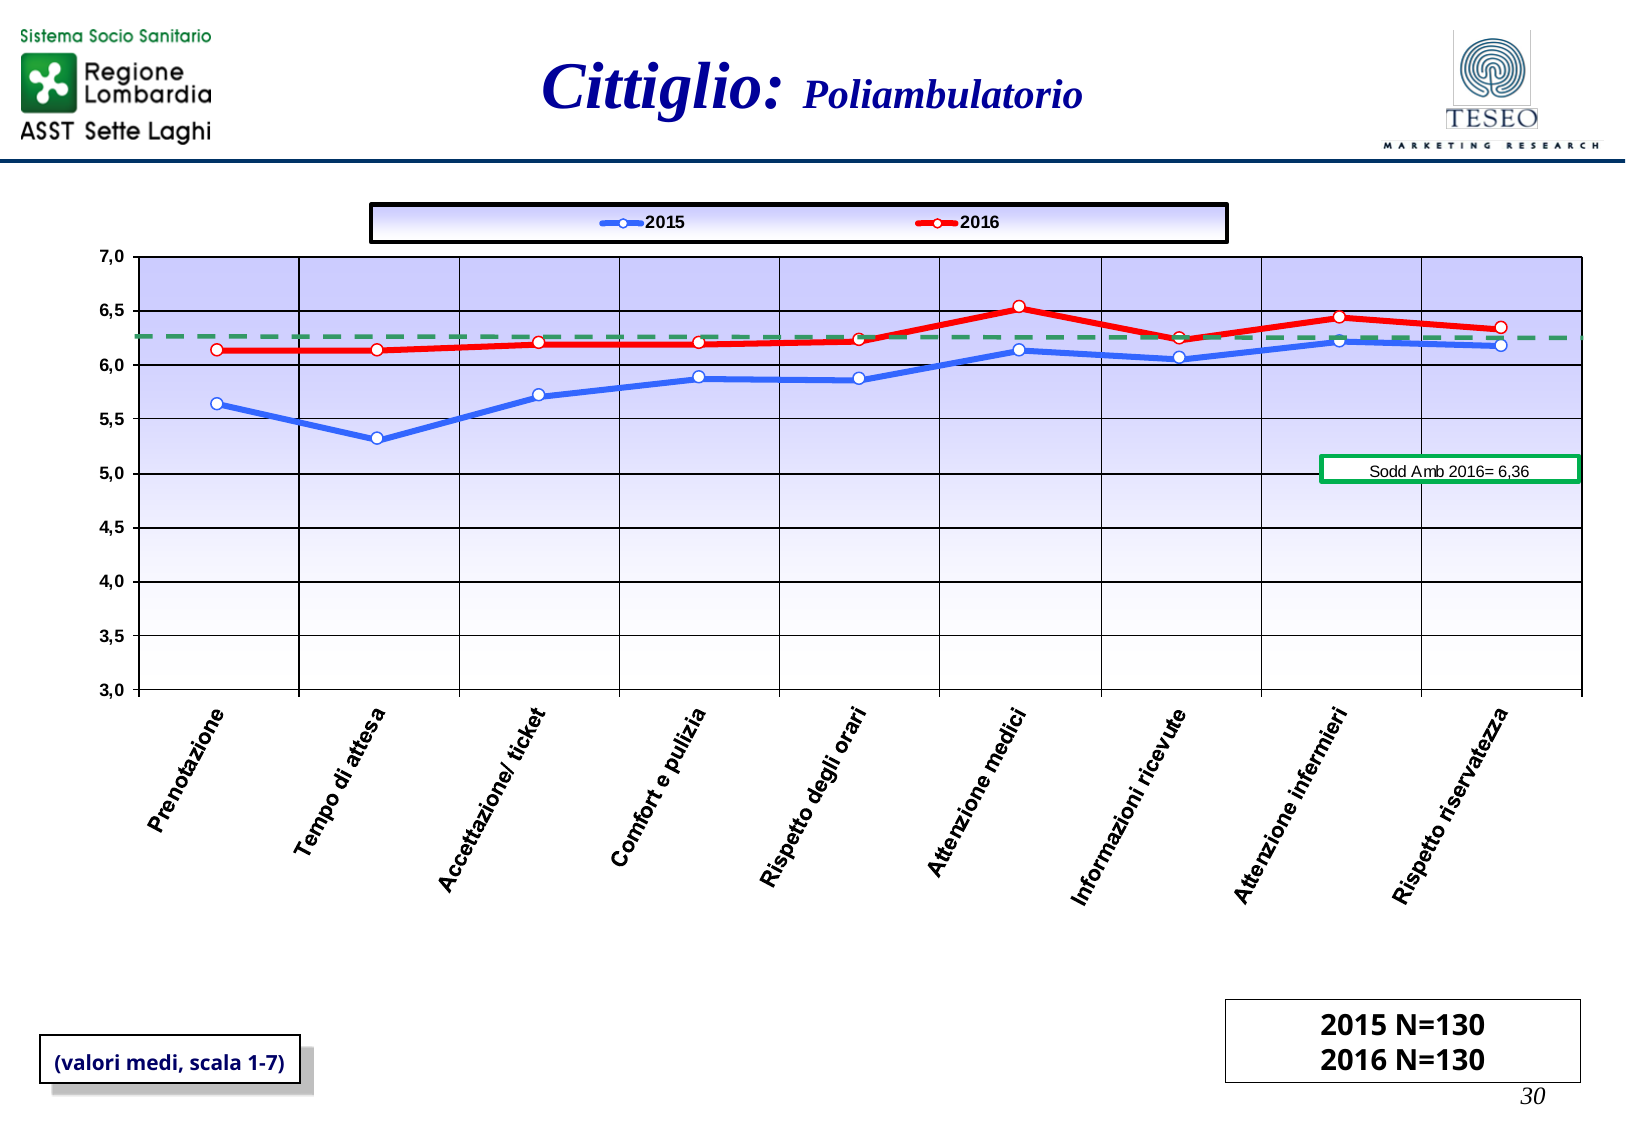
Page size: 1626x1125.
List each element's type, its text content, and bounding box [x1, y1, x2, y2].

picture [21, 26, 211, 148]
text_box Cittiglio: Poliambulatorio [268, 18, 1356, 144]
picture [27, 193, 1595, 1083]
picture [1381, 30, 1604, 149]
